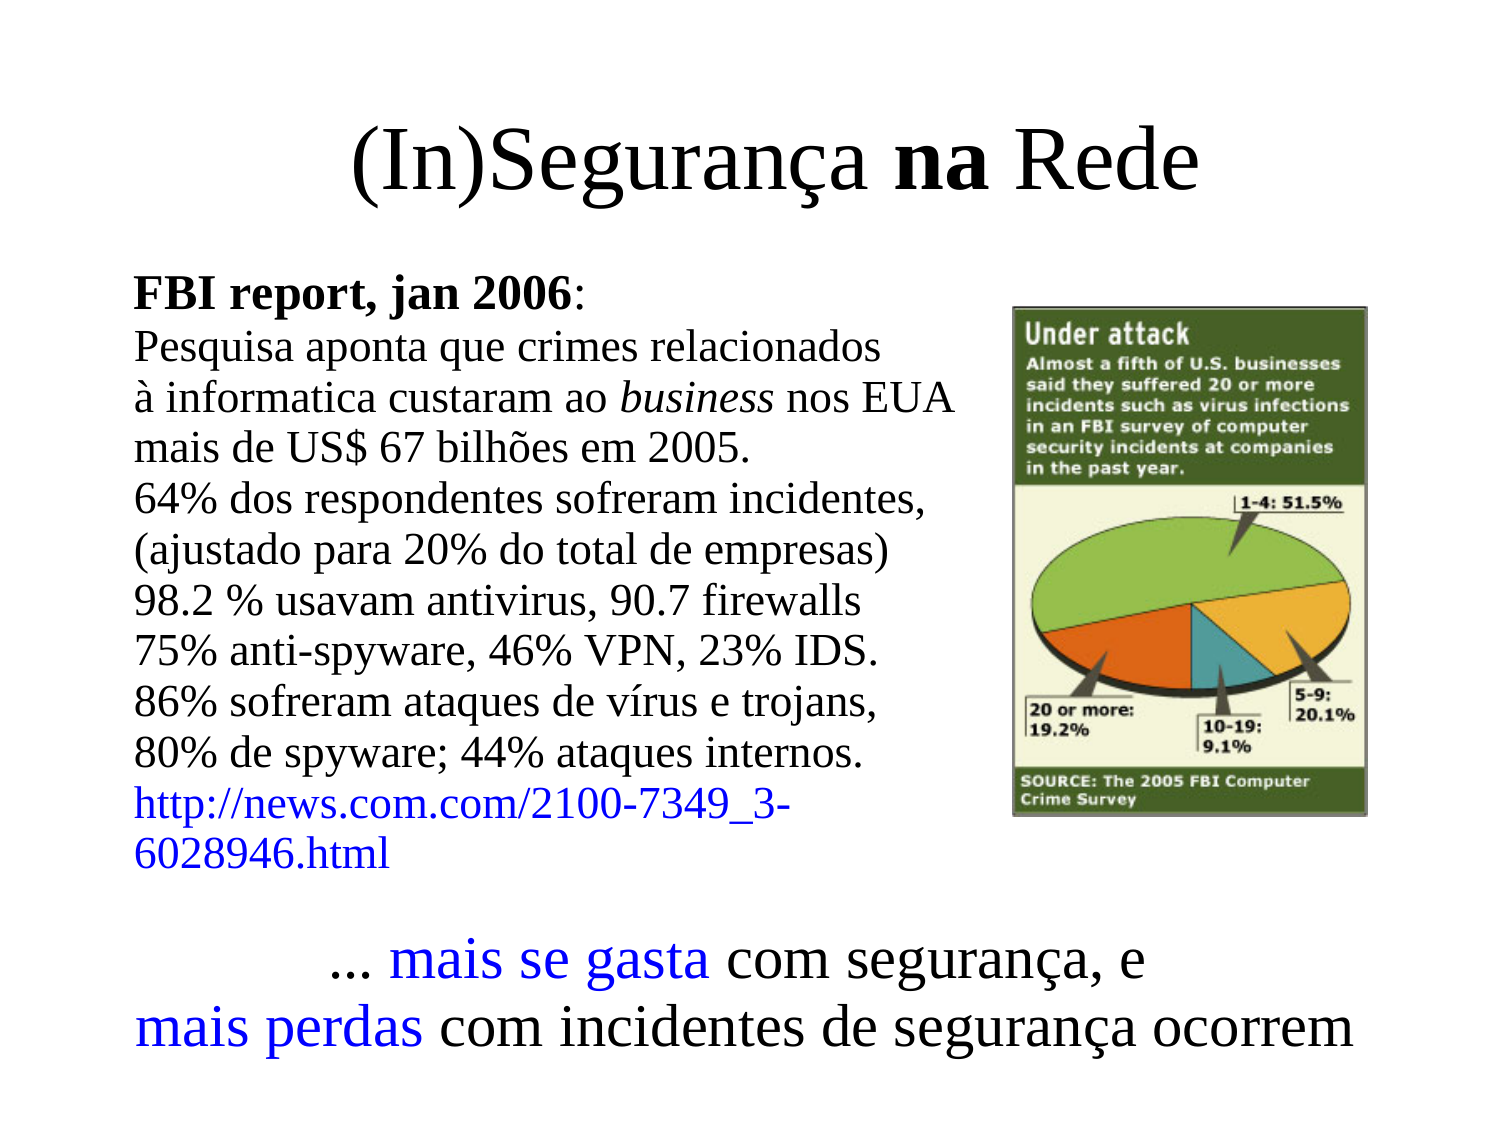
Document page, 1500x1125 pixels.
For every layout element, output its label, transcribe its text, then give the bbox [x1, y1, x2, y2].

text_box FBI report, jan 2006: Pesquisa aponta que crimes relacionados à informatica custaram ao business nos EUA mais de US$ 67 bilhões em 2005. 64% dos respondentes sofreram incidentes, (ajustado para 20% do total de empresas) 98.2 % usavam antivirus, 90.7 firewalls 75% anti-spyware, 46% VPN, 23% IDS. 86% sofreram ataques de vírus e trojans, 80% de spyware; 44% ataques internos. http://news.com.com/2100-7349_3-6028946.html [133, 265, 1005, 879]
picture [1012, 305, 1368, 817]
text_box ... mais se gasta com segurança, e mais perdas com incidentes de segurança ocorrem [70, 924, 1421, 1061]
title (In)Segurança na Rede [138, 65, 1414, 253]
